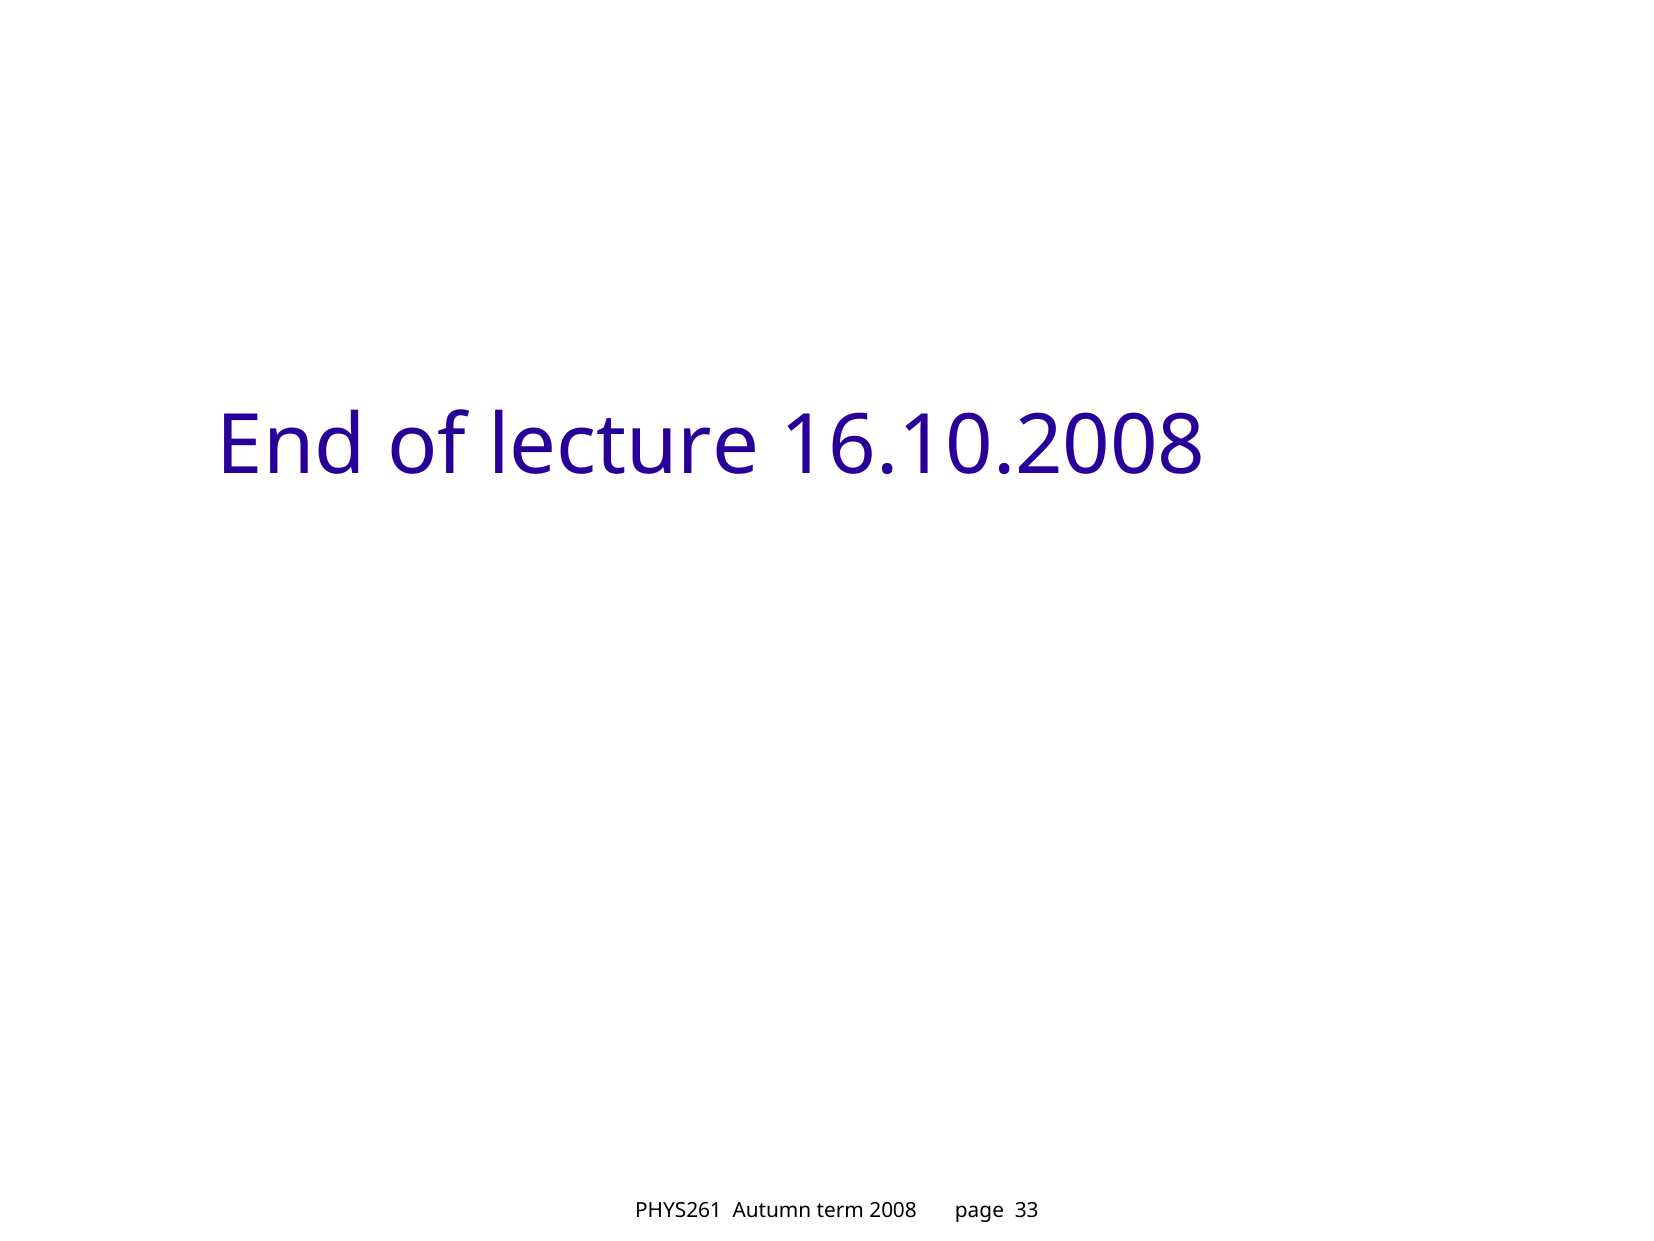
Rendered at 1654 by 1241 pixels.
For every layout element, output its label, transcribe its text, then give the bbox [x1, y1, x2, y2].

text_box End of lecture 16.10.2008 [202, 376, 1547, 717]
